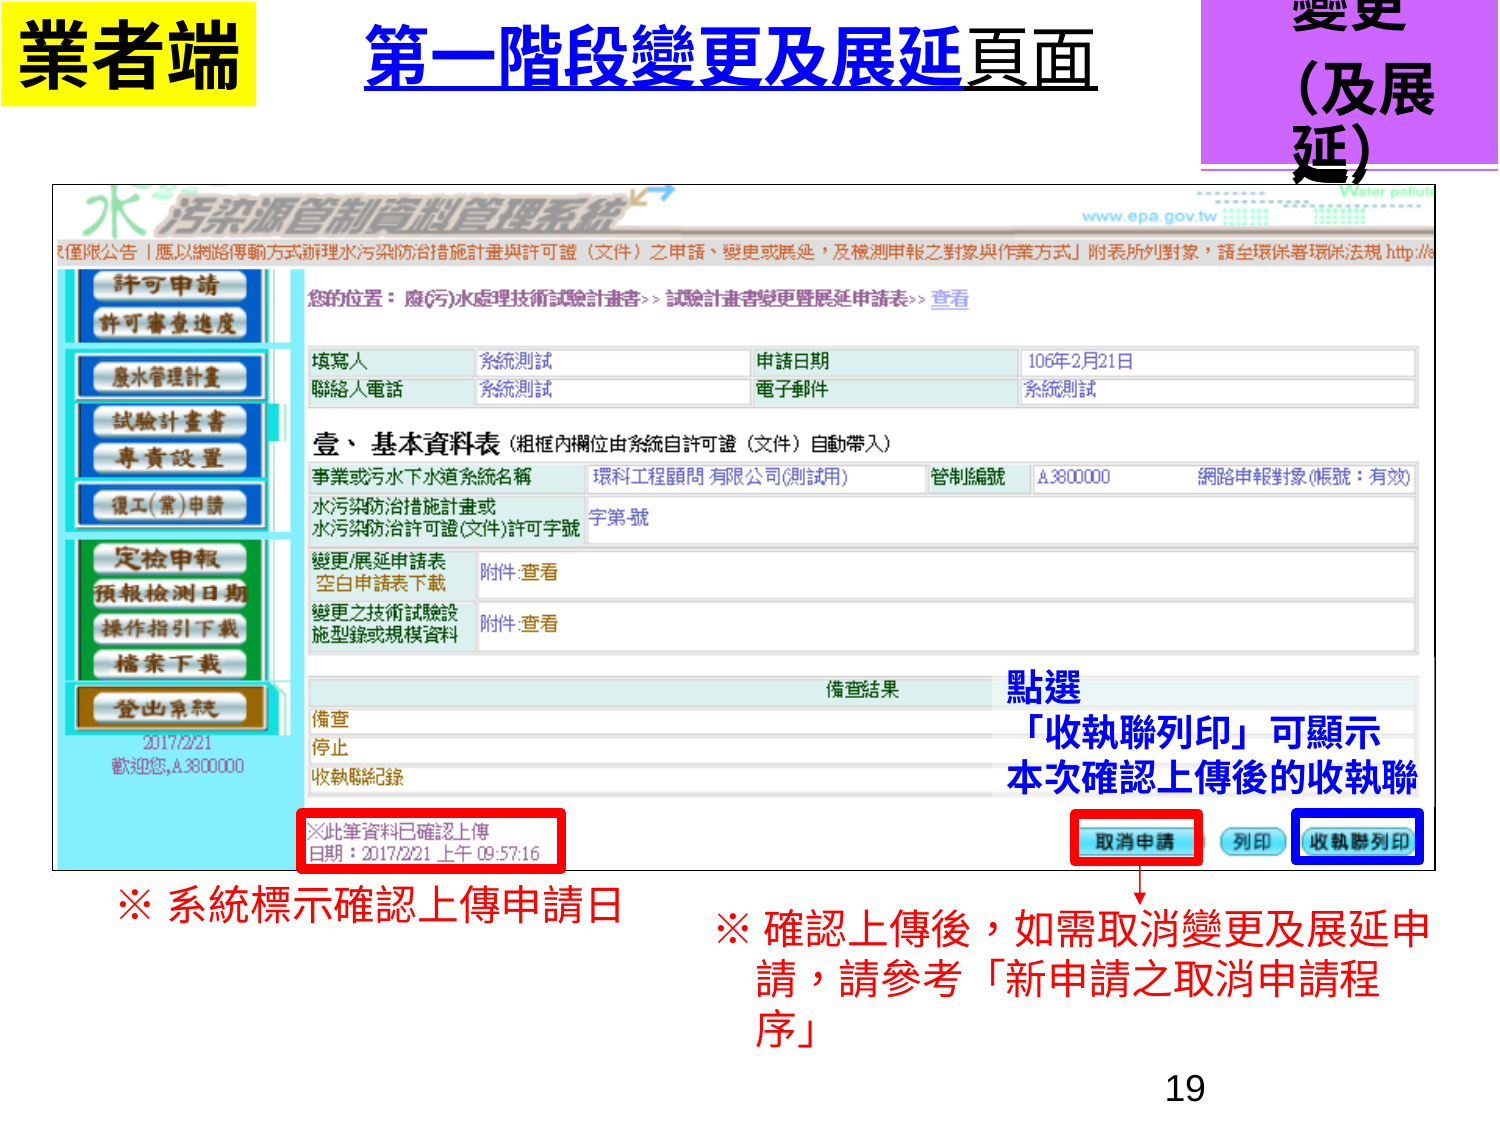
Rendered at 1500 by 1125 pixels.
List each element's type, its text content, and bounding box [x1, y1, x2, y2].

text_box 第一階段變更及展延頁面 [348, 7, 1113, 103]
text_box 變更 （及展延） [1366, 167, 1500, 173]
text_box ※系統標示確認上傳申請日 [100, 871, 652, 937]
text_box <編號> [1149, 1056, 1500, 1117]
text_box 業者端 [1, 1, 257, 107]
picture [1079, 819, 1194, 857]
text_box 變更 （及展延） [1198, 0, 1500, 167]
text_box ※確認上傳後，如需取消變更及展延申請，請參考「新申請之取消申請程序」 [697, 895, 1454, 1061]
picture [53, 185, 1435, 870]
text_box 變更 （及展延） [1198, 167, 1297, 173]
picture [306, 818, 557, 864]
text_box 點選 「收執聯列印」可顯示 本次確認上傳後的收執聯 [992, 656, 1435, 807]
